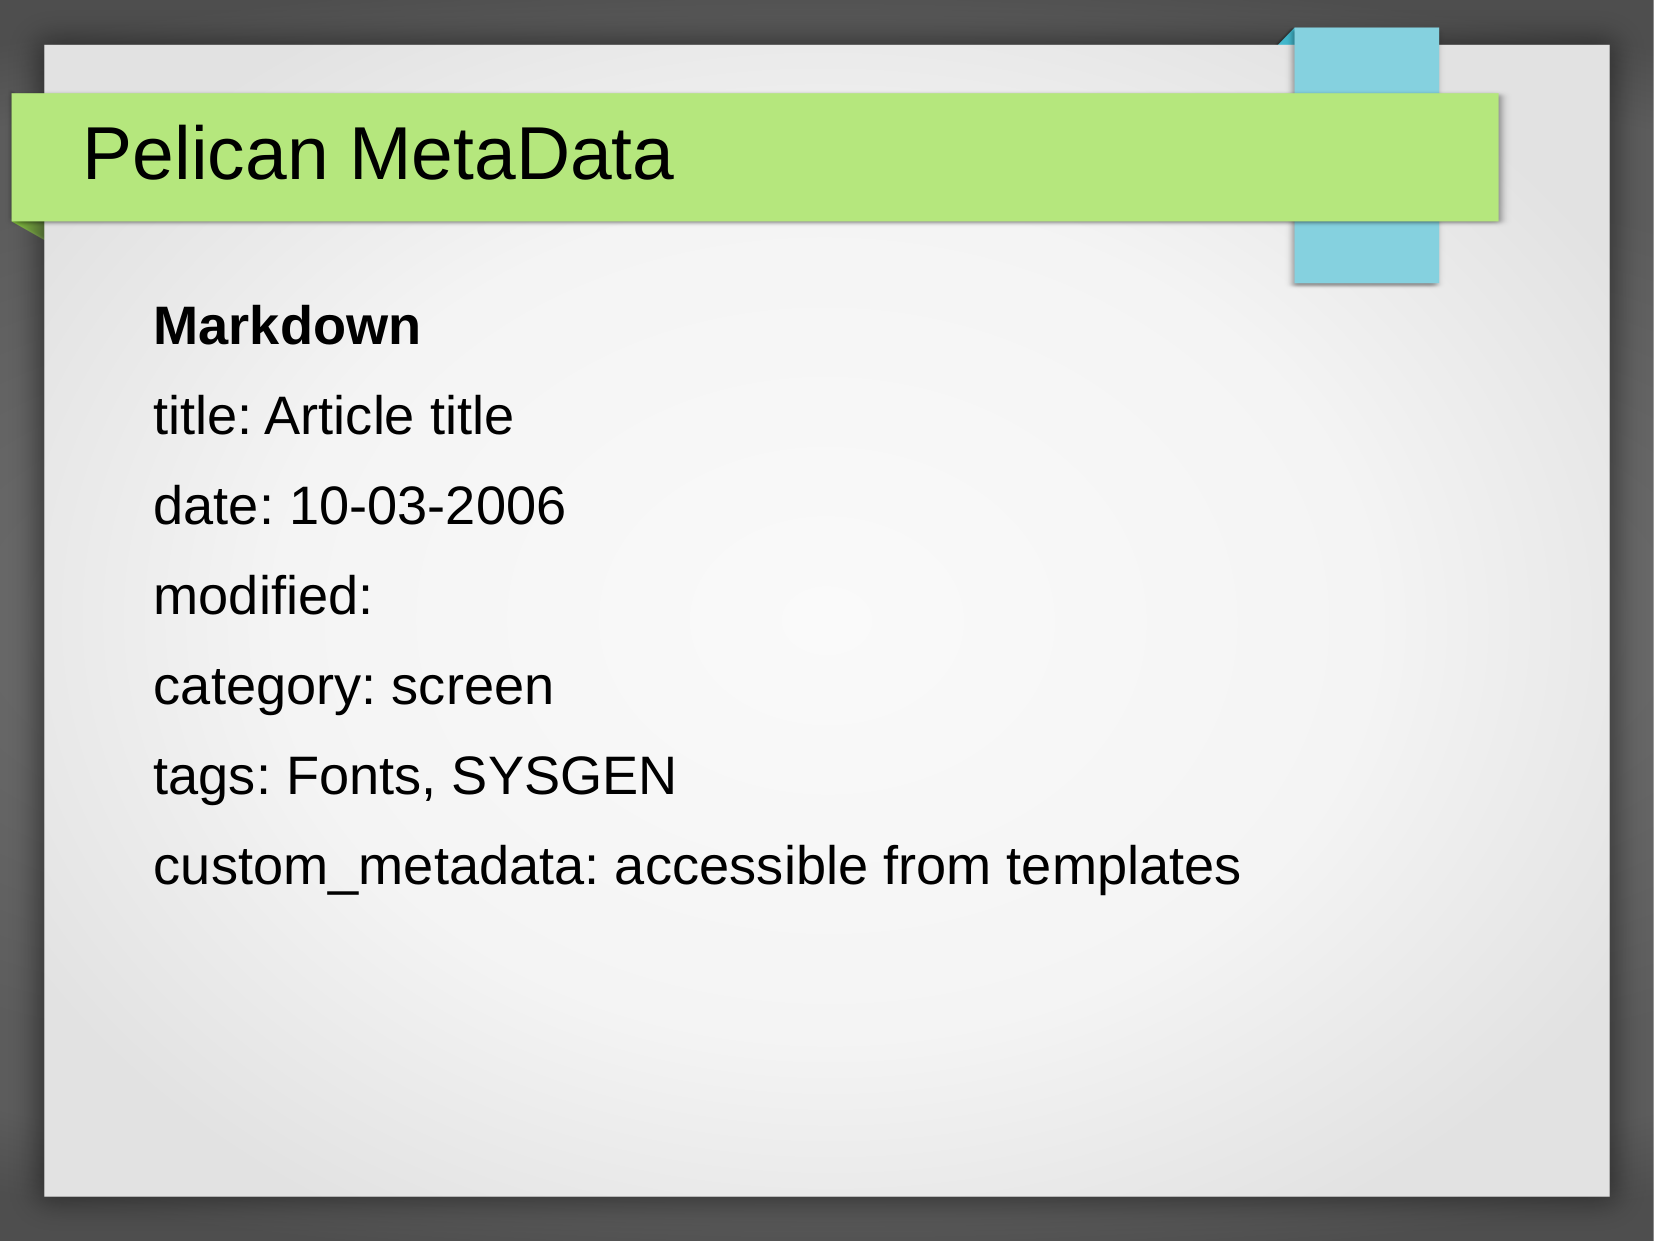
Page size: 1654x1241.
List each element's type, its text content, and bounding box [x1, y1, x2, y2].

list Markdown title: Article title date: 10-03-2006 modified: category: screen tags: Fonts, SYSGEN custom_metadata: accessible from templates [82, 295, 1571, 1015]
picture [0, 0, 1654, 1241]
title Pelican MetaData [82, 94, 1264, 213]
